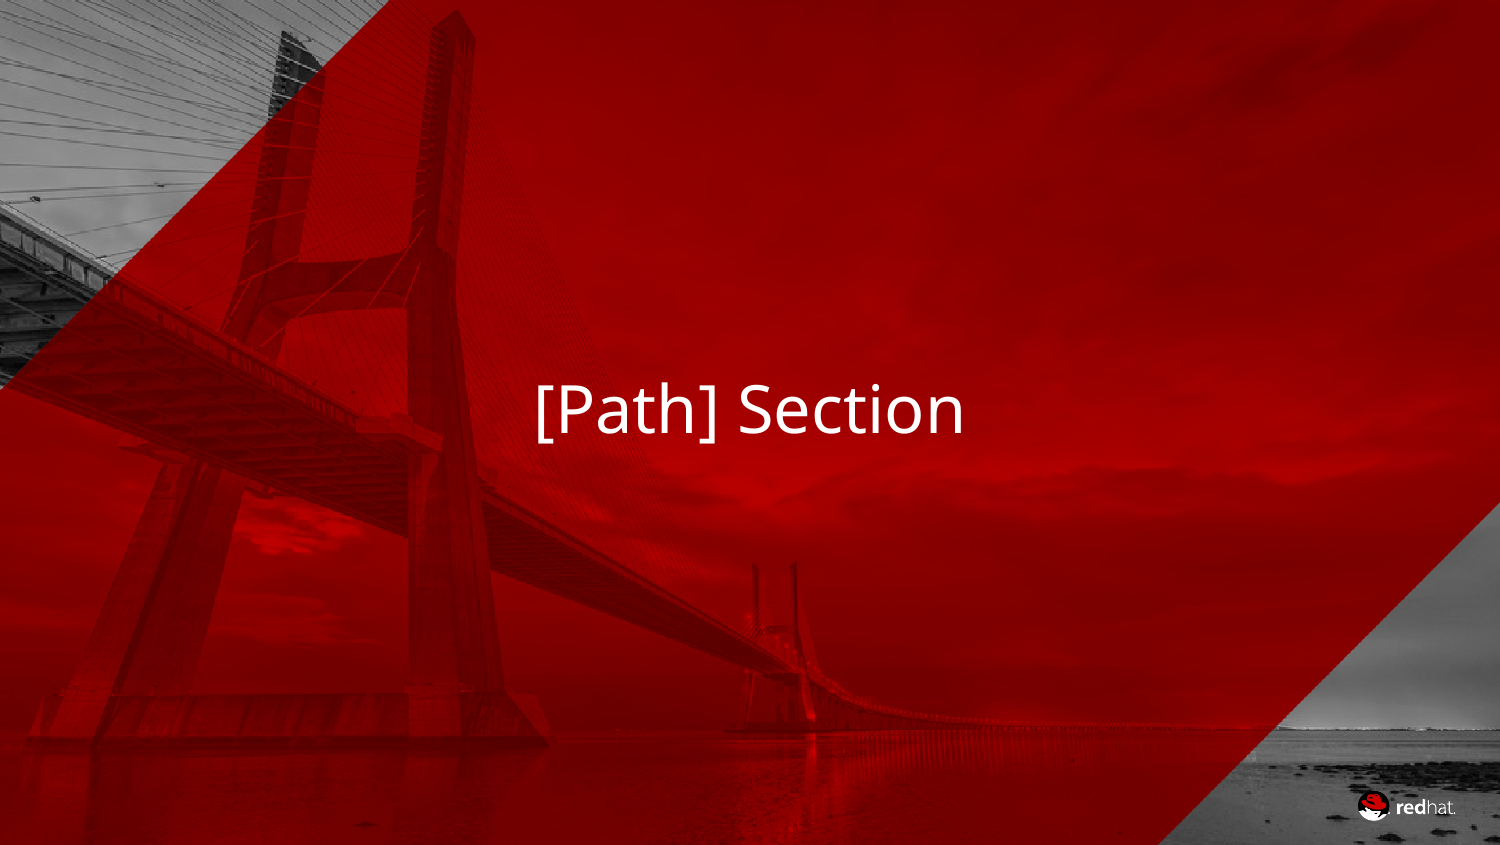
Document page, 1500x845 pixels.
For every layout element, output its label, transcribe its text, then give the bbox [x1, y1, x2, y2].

picture [0, 0, 1500, 845]
title [Path] Section [112, 330, 1388, 486]
